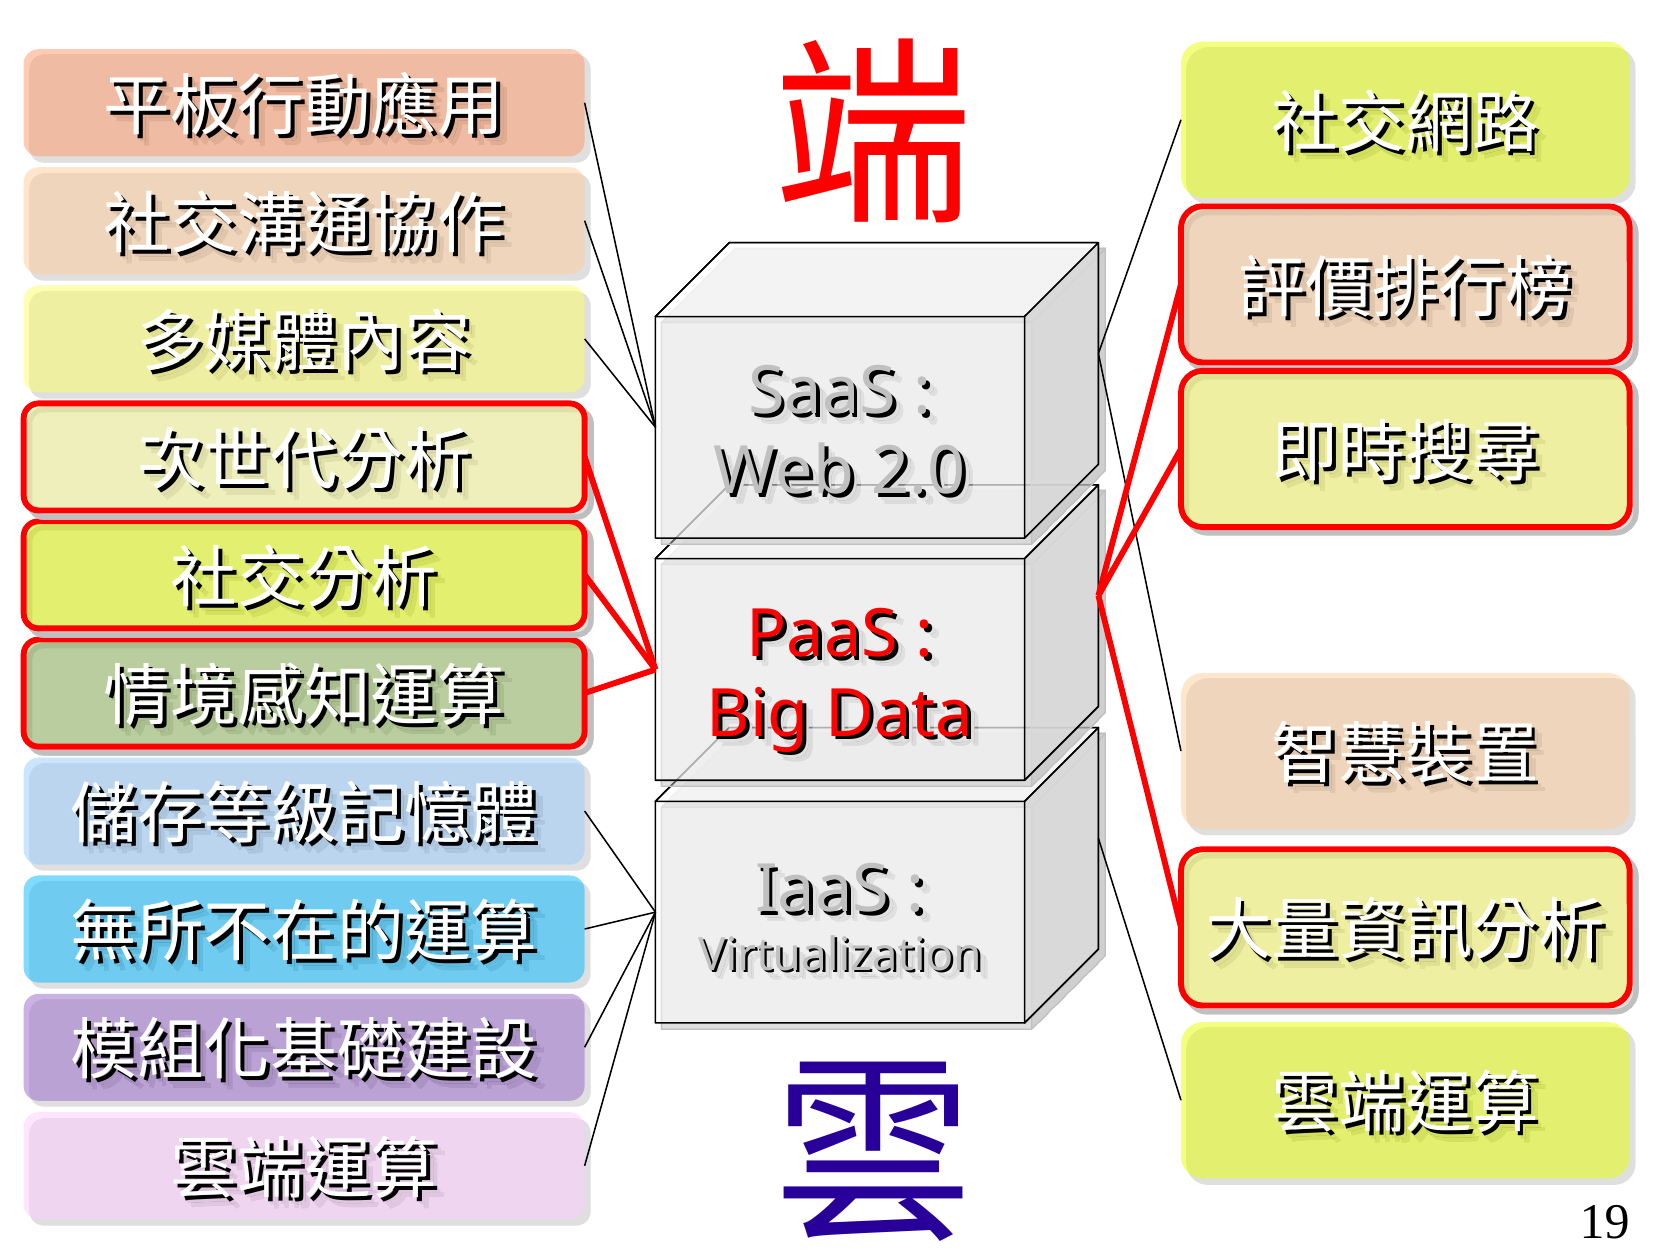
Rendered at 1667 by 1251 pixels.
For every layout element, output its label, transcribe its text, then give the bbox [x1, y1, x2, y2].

text_box SaaS : Web 2.0 [655, 317, 1024, 539]
text_box 社交分析 [23, 521, 585, 629]
text_box PaaS : Big Data [655, 559, 1024, 781]
text_box 雲端運算 [1180, 1022, 1630, 1179]
text_box 智慧裝置 [1180, 672, 1630, 830]
text_box 雲端運算 [23, 1112, 585, 1220]
text_box 情境感知運算 [23, 639, 585, 747]
list Increase reliability and read bandwidth robustness：read replication while found any failure High read bandwith：distribute read（but increase write bottlenet） [655, 484, 1098, 559]
text_box Example 4: The way to climb 5 steps stair within 2 steps each time. 眼前有五階樓梯，每次可踏上一階或踏上兩階，那麼爬完五階共有幾種踏法？ Ex : (1,1,1,1,1) or (1,2,1,1) [655, 242, 1098, 317]
text_box 社交網路 [1180, 41, 1630, 198]
text_box IaaS : Virtualization [655, 802, 1024, 1023]
text_box 大量資訊分析 [1180, 849, 1630, 1006]
text_box 即時搜尋 [1180, 370, 1630, 528]
text_box 模組化基礎建設 [23, 993, 585, 1101]
text_box 社交溝通協作 [23, 167, 585, 275]
text_box 雲 [758, 1017, 996, 1251]
text_box 評價排行榜 [1180, 206, 1630, 363]
text_box 儲存等級記憶體 [23, 757, 585, 865]
text_box 無所不在的運算 [23, 875, 585, 983]
text_box 次世代分析 [23, 403, 585, 511]
text_box 端 [758, 0, 996, 255]
text_box 多媒體內容 [23, 285, 585, 393]
text_box TT [655, 727, 1098, 802]
text_box 平板行動應用 [23, 49, 585, 157]
